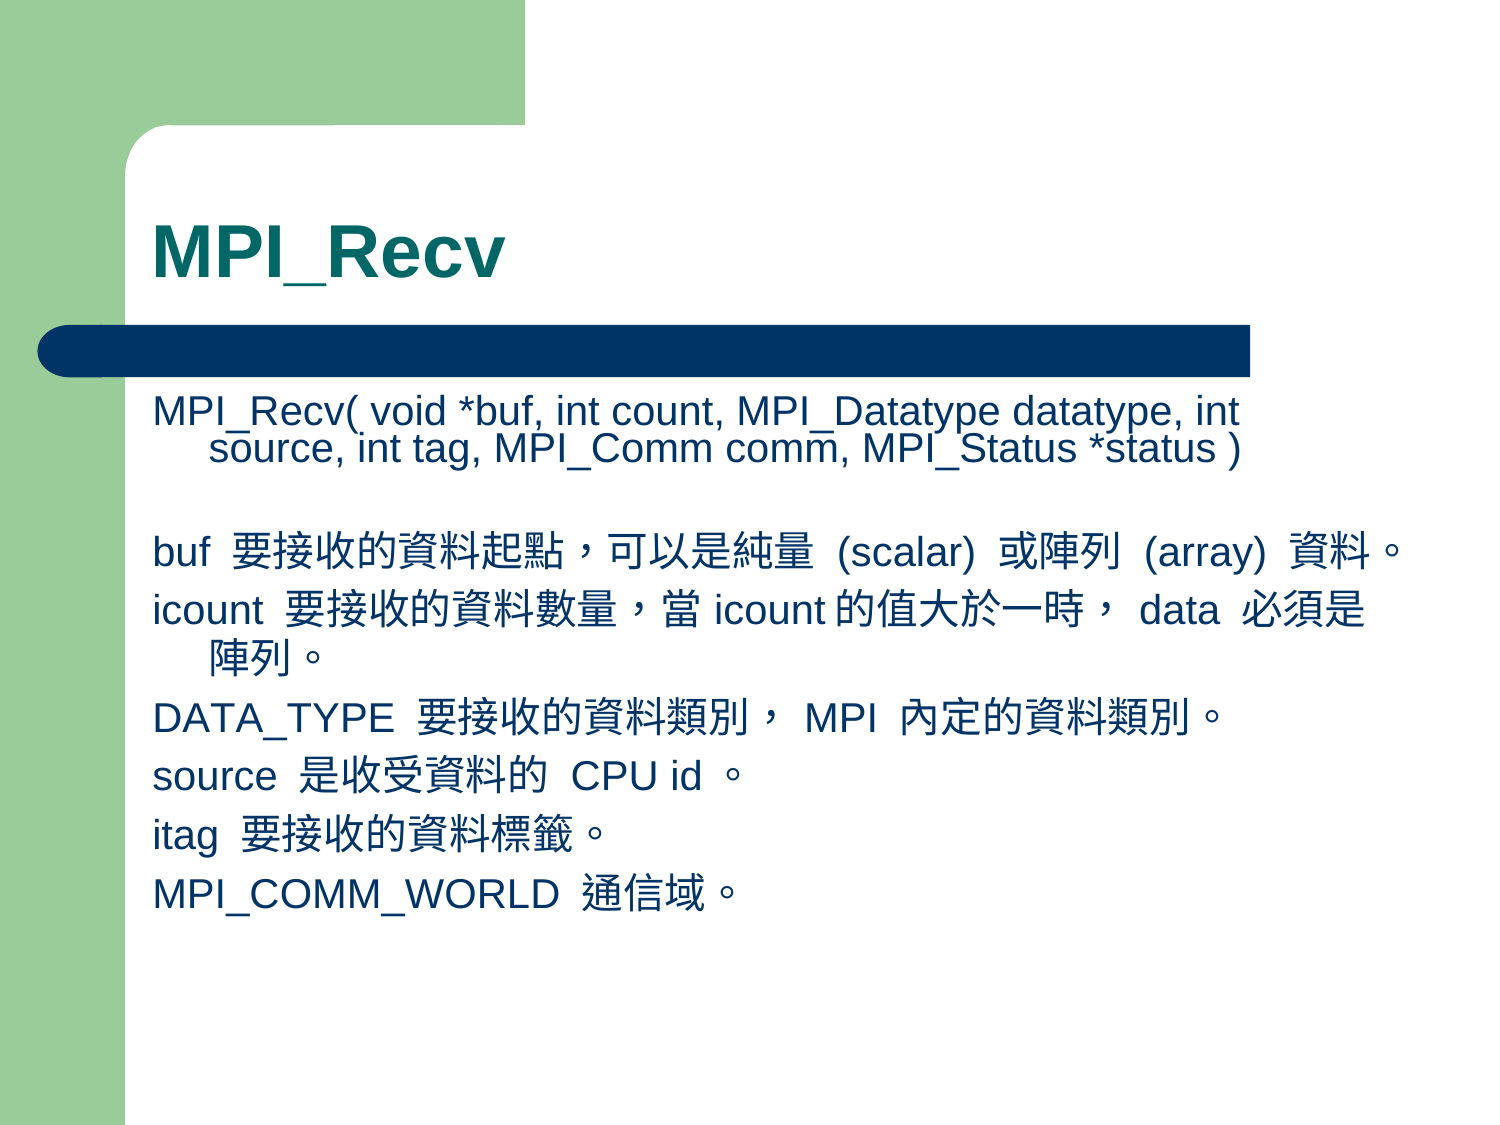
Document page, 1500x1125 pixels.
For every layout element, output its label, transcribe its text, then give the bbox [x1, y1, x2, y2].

title MPI_Recv [136, 136, 1414, 301]
list MPI_Recv( void *buf, int count, MPI_Datatype datatype, int source, int tag, MPI_Comm comm, MPI_Status *status ) buf 要接收的資料起點，可以是純量 (scalar) 或陣列 (array) 資料。 icount 要接收的資料數量，當icount的值大於一時，data 必須是陣列。 DATA_TYPE 要接收的資料類別，MPI 內定的資料類別。 source 是收受資料的 CPU id。 itag 要接收的資料標籤。 MPI_COMM_WORLD 通信域。 [137, 387, 1400, 941]
